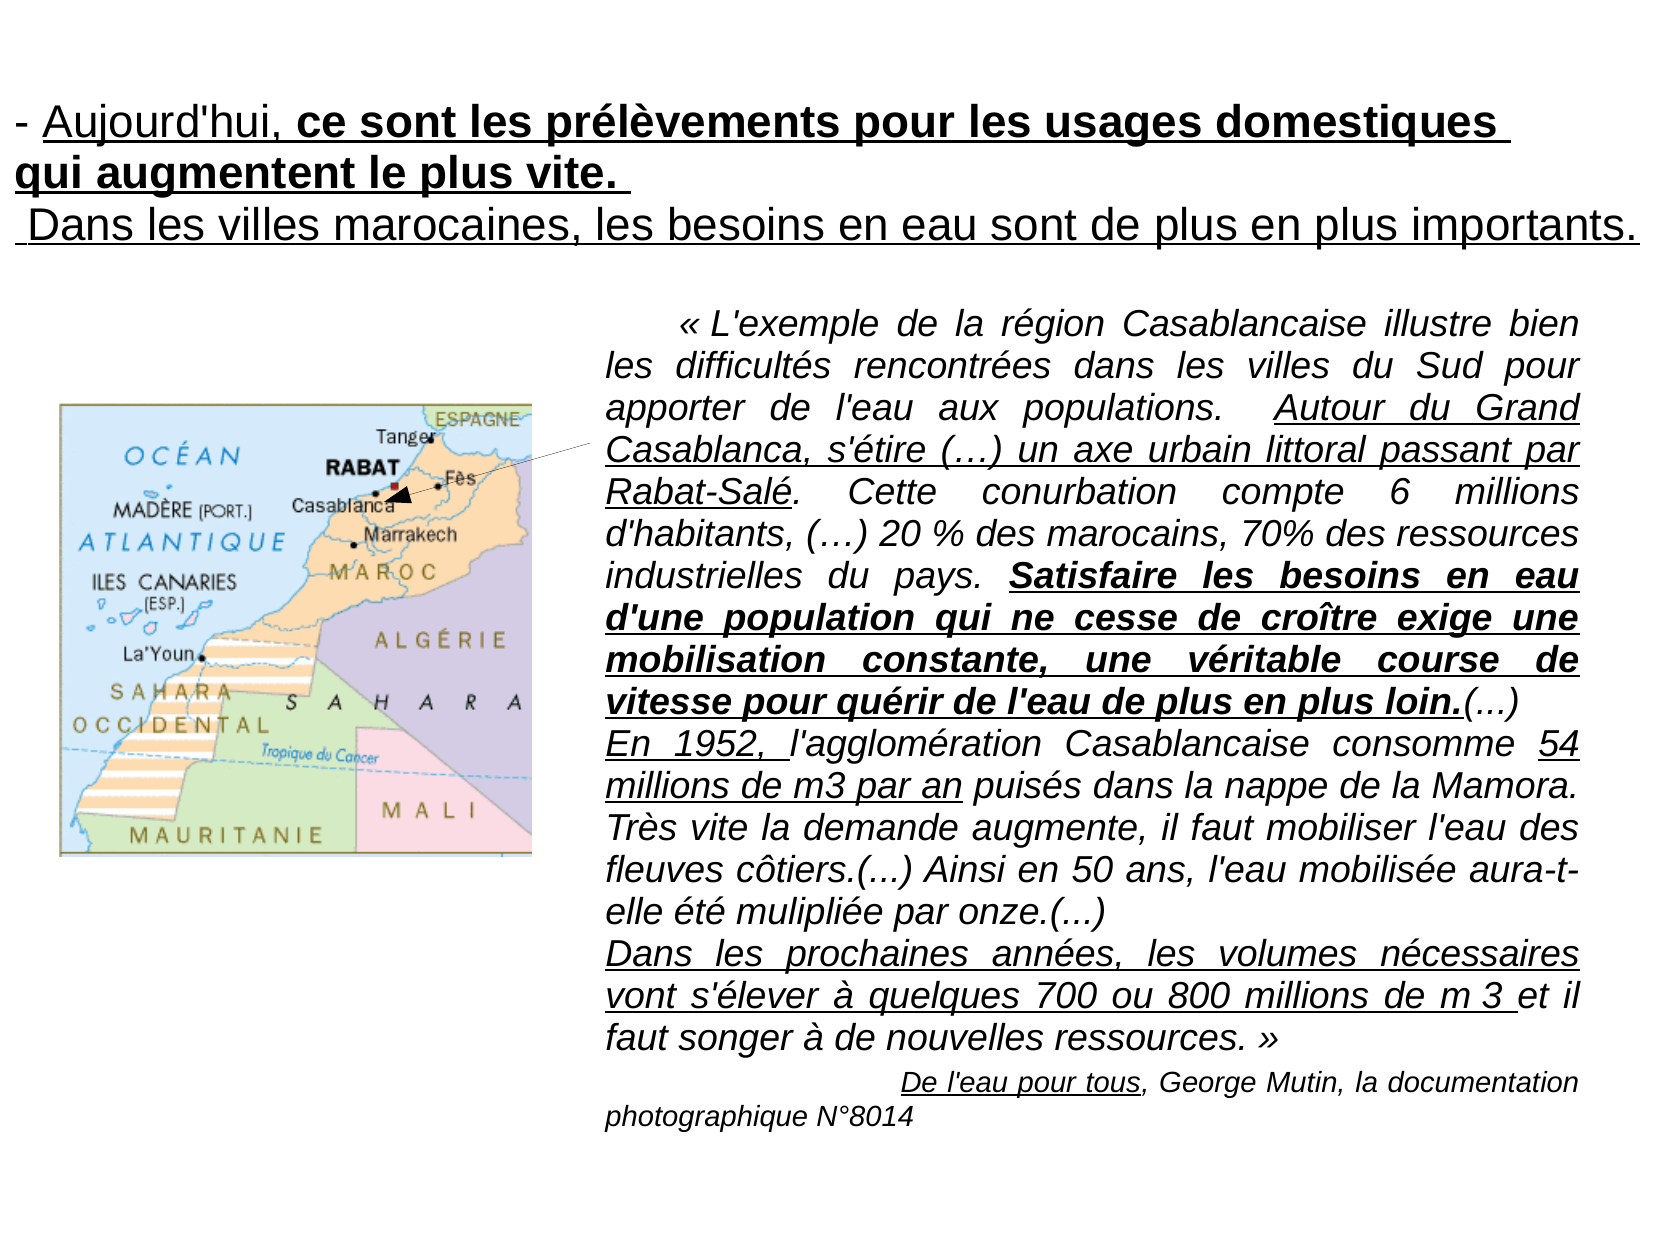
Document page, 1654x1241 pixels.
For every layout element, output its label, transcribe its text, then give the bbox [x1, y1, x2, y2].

text_box « L'exemple de la région Casablancaise illustre bien les difficultés rencontrées dans les villes du Sud pour apporter de l'eau aux populations. Autour du Grand Casablanca, s'étire (…) un axe urbain littoral passant par Rabat-Salé. Cette conurbation compte 6 millions d'habitants, (…) 20 % des marocains, 70% des ressources industrielles du pays. Satisfaire les besoins en eau d'une population qui ne cesse de croître exige une mobilisation constante, une véritable course de vitesse pour quérir de l'eau de plus en plus loin.(...) En 1952, l'agglomération Casablancaise consomme 54 millions de m3 par an puisés dans la nappe de la Mamora. Très vite la demande augmente, il faut mobiliser l'eau des fleuves côtiers.(...) Ainsi en 50 ans, l'eau mobilisée aura-t-elle été mulipliée par onze.(...) Dans les prochaines années, les volumes nécessaires vont s'élever à quelques 700 ou 800 millions de m 3 et il faut songer à de nouvelles ressources. » De l'eau pour tous, George Mutin, la documentation photographique N°8014 [590, 295, 1595, 1183]
text_box - Aujourd'hui, ce sont les prélèvements pour les usages domestiques qui augmentent le plus vite. Dans les villes marocaines, les besoins en eau sont de plus en plus importants. [0, 88, 1654, 260]
picture [59, 403, 532, 857]
